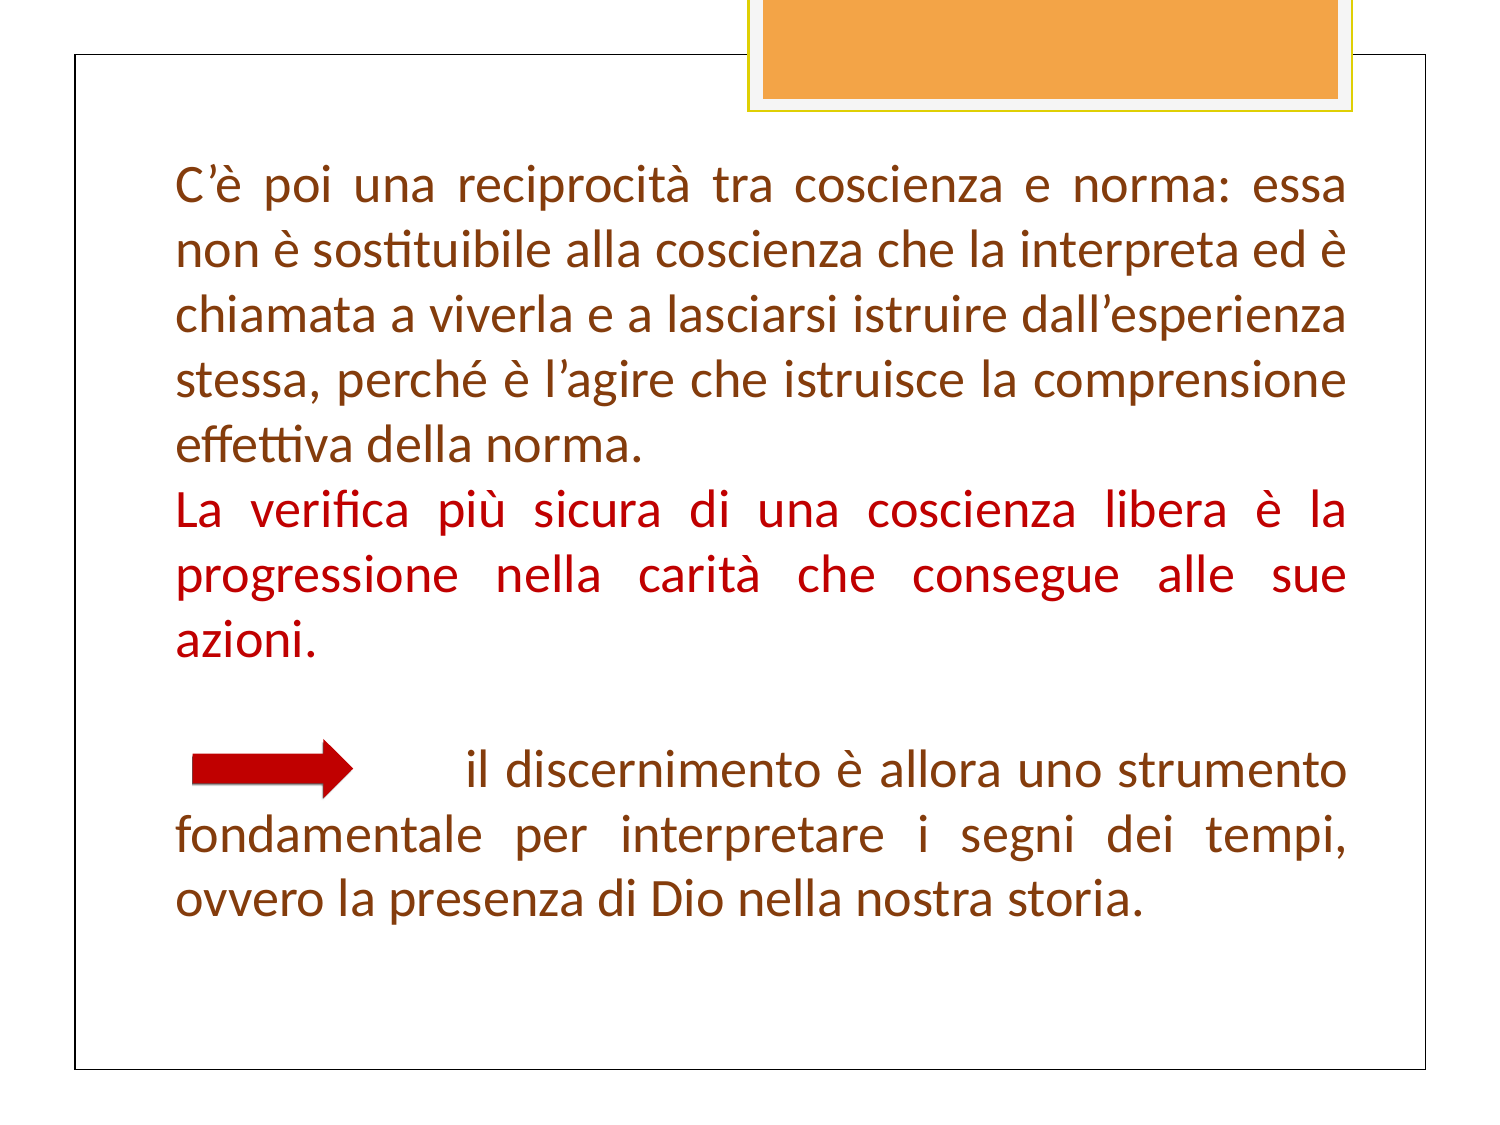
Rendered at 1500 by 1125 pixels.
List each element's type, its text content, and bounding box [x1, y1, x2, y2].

text_box C’è poi una reciprocità tra coscienza e norma: essa non è sostituibile alla coscienza che la interpreta ed è chiamata a viverla e a lasciarsi istruire dall’esperienza stessa, perché è l’agire che istruisce la comprensione effettiva della norma. La verifica più sicura di una coscienza libera è la progressione nella carità che consegue alle sue azioni. il discernimento è allora uno strumento fondamentale per interpretare i segni dei tempi, ovvero la presenza di Dio nella nostra storia. [160, 140, 1365, 1005]
text_box [192, 738, 354, 799]
